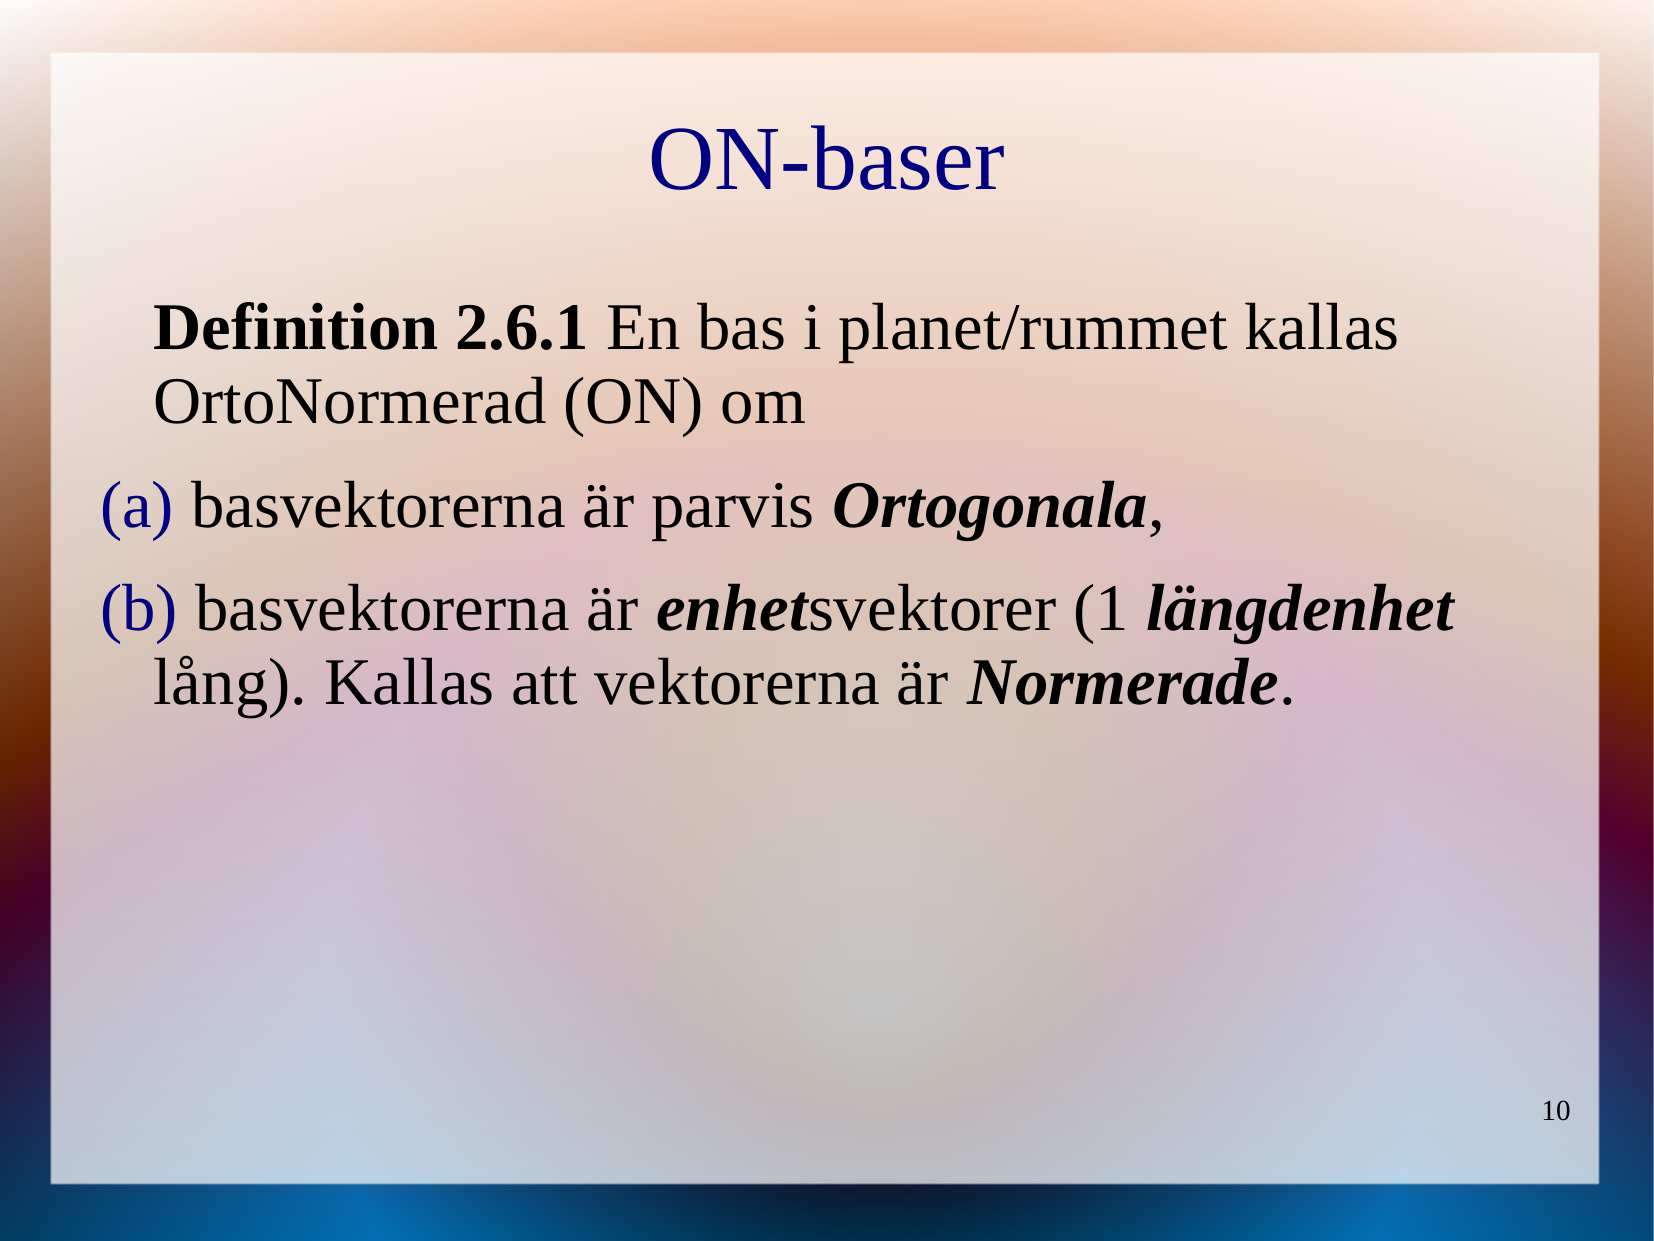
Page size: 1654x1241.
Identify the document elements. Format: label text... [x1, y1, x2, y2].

title ON-baser [82, 55, 1571, 263]
list Definition 2.6.1 En bas i planet/rummet kallas OrtoNormerad (ON) om basvektorerna är parvis Ortogonala, basvektorerna är enhetsvektorer (1 längdenhet lång). Kallas att vektorerna är Normerade. [82, 290, 1571, 1019]
picture [0, 0, 1654, 1241]
